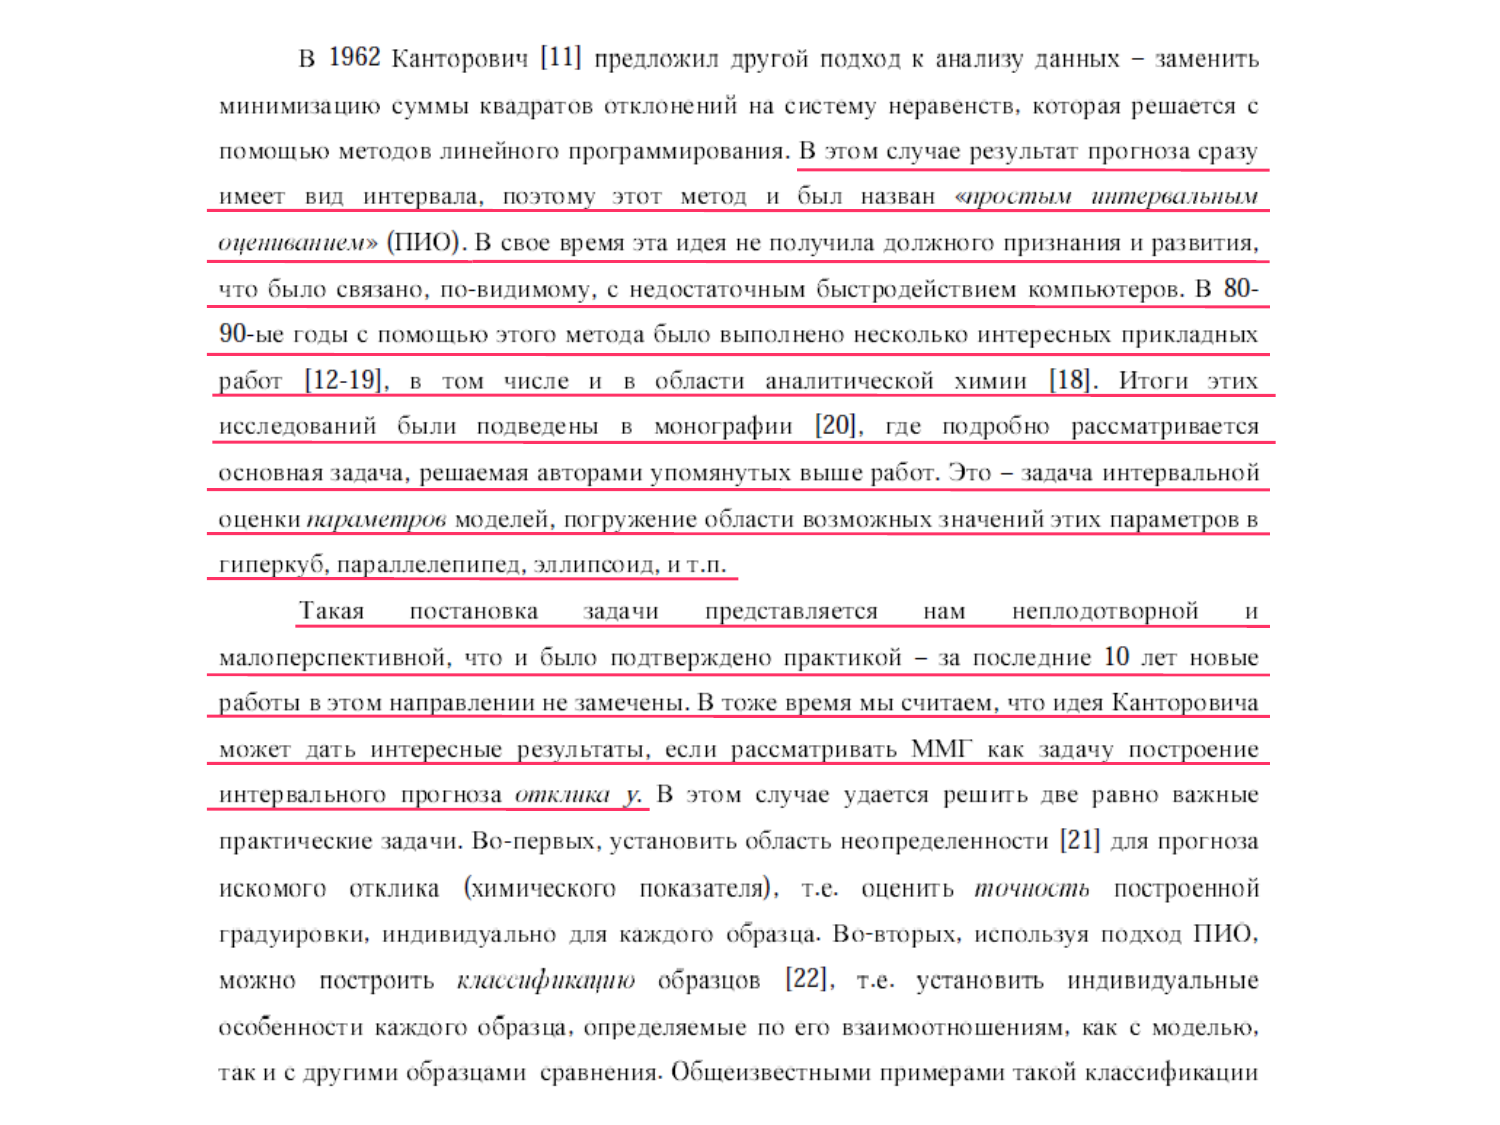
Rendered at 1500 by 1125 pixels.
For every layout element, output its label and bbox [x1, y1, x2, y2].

picture [169, 38, 1323, 1108]
